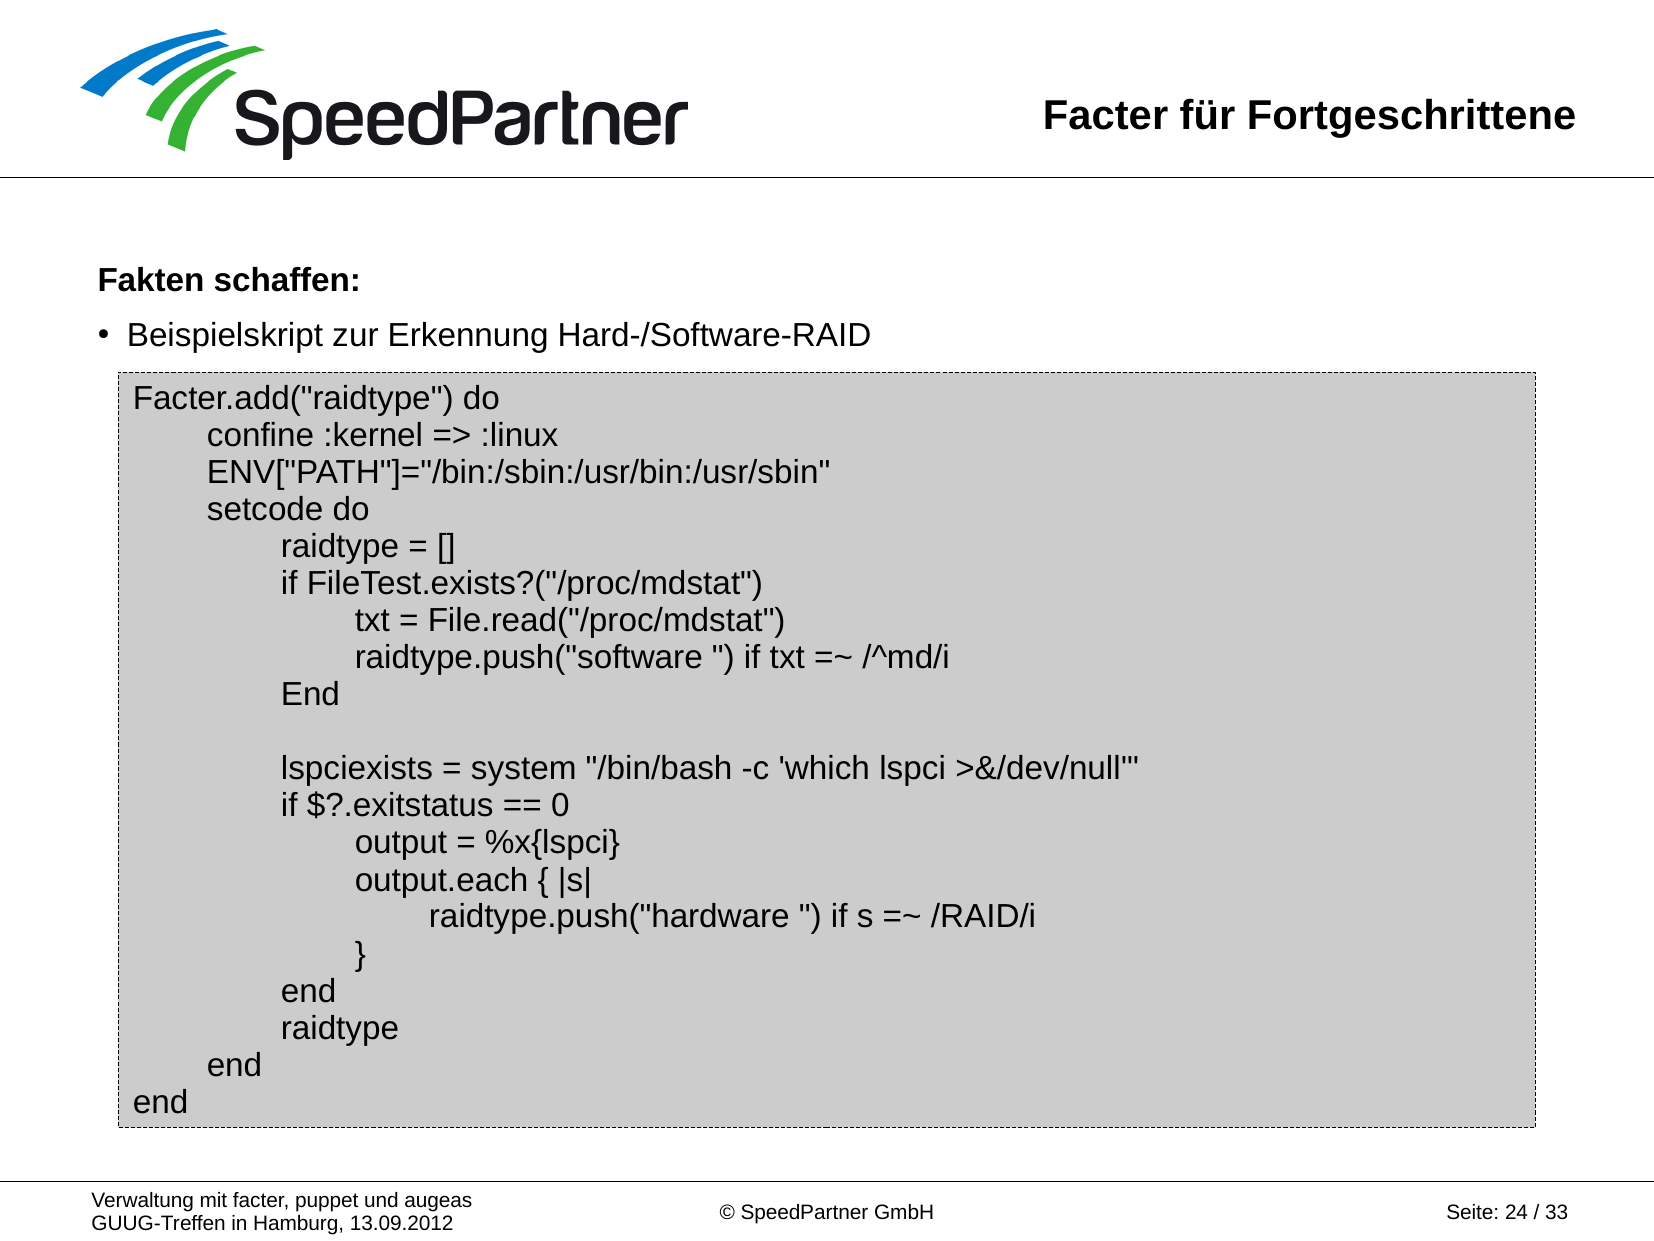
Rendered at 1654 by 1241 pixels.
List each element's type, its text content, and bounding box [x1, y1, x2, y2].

title Facter für Fortgeschrittene [590, 70, 1577, 160]
text_box Fakten schaffen: Beispielskript zur Erkennung Hard-/Software-RAID [82, 253, 1565, 1177]
text_box Facter.add("raidtype") do confine :kernel => :linux ENV["PATH"]="/bin:/sbin:/usr/bin:/usr/sbin" setcode do raidtype = [] if FileTest.exists?("/proc/mdstat") txt = File.read("/proc/mdstat") raidtype.push("software ") if txt =~ /^md/i End lspciexists = system "/bin/bash -c 'which lspci >&/dev/null'" if $?.exitstatus == 0 output = %x{lspci} output.each { |s| raidtype.push("hardware ") if s =~ /RAID/i } end raidtype end end [118, 372, 1536, 1128]
picture [80, 29, 688, 160]
